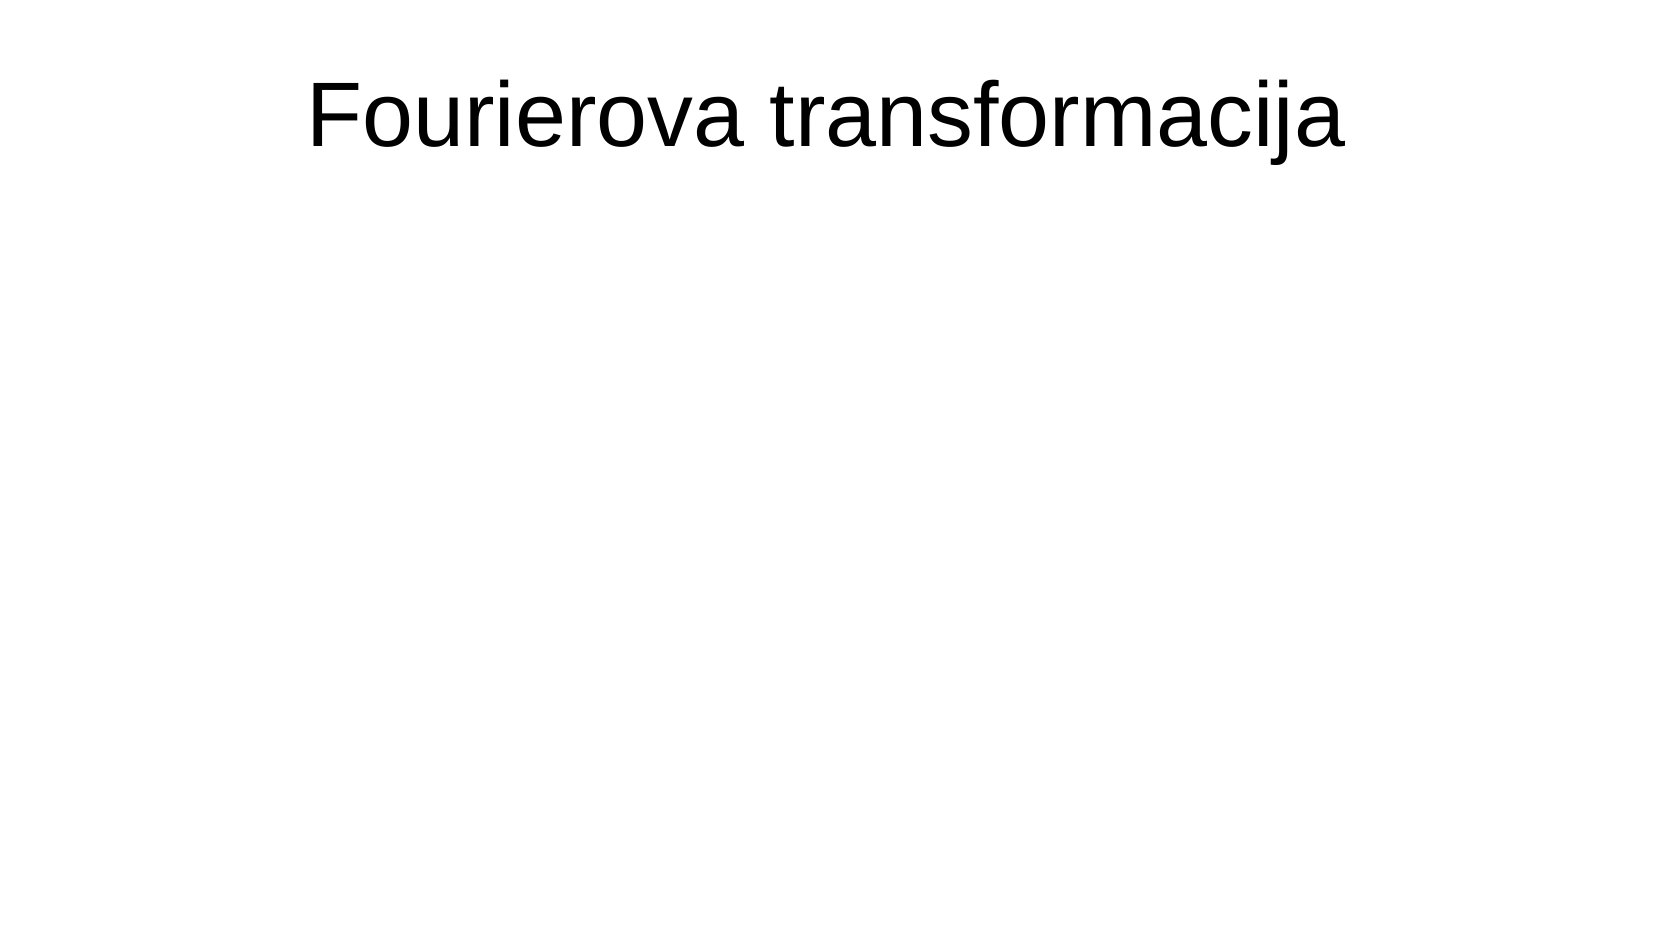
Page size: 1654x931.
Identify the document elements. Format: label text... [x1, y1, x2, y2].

title Fourierova transformacija [82, 37, 1571, 193]
